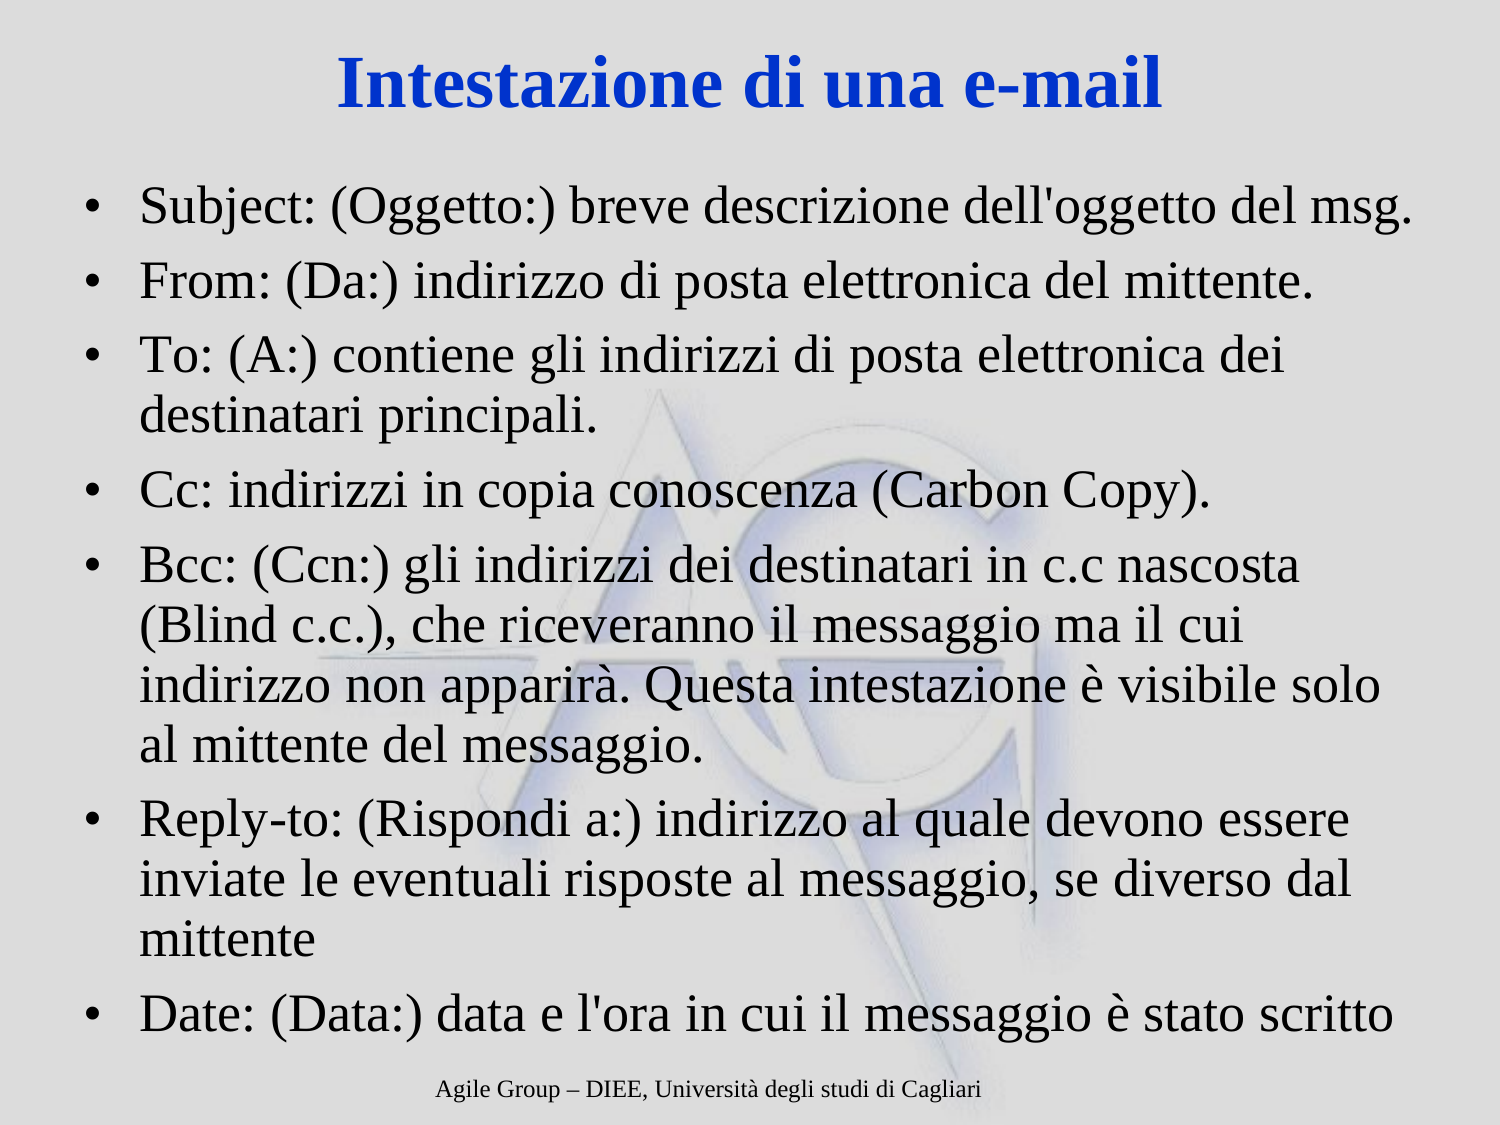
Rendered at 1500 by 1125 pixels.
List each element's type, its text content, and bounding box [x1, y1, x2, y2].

picture [0, 0, 1500, 1125]
title Intestazione di una e-mail [112, 0, 1388, 164]
list Subject: (Oggetto:) breve descrizione dell'oggetto del msg. From: (Da:) indirizzo di posta elettronica del mittente. To: (A:) contiene gli indirizzi di posta elettronica dei destinatari principali. Cc: indirizzi in copia conoscenza (Carbon Copy). Bcc: (Ccn:) gli indirizzi dei destinatari in c.c nascosta (Blind c.c.), che riceveranno il messaggio ma il cui indirizzo non apparirà. Questa intestazione è visibile solo al mittente del messaggio. Reply-to: (Rispondi a:) indirizzo al quale devono essere inviate le eventuali risposte al messaggio, se diverso dal mittente Date: (Data:) data e l'ora in cui il messaggio è stato scritto [83, 175, 1426, 1076]
